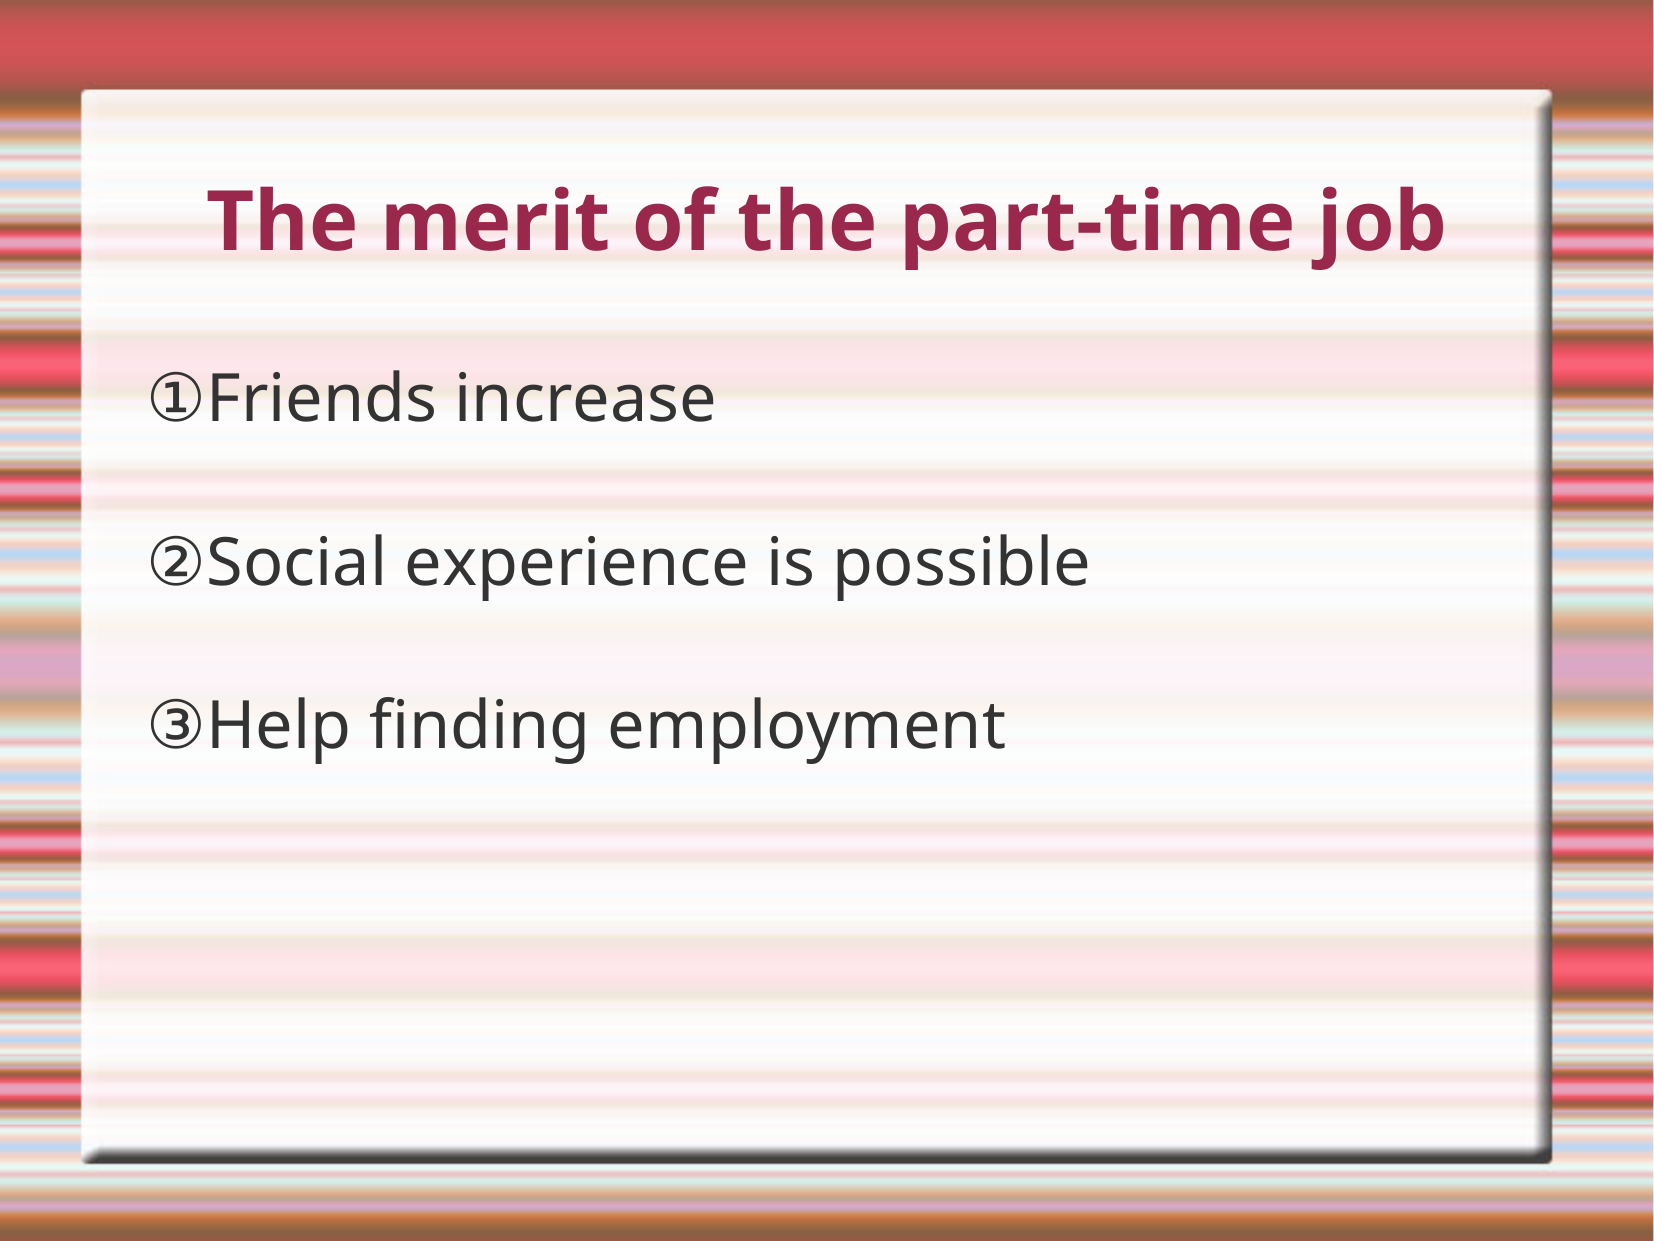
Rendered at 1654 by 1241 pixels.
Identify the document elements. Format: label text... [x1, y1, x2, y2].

list ①Friends increase ②Social experience is possible ③Help finding employment [134, 350, 1516, 1133]
picture [0, 0, 1654, 1241]
title The merit of the part-time job [121, 114, 1534, 322]
